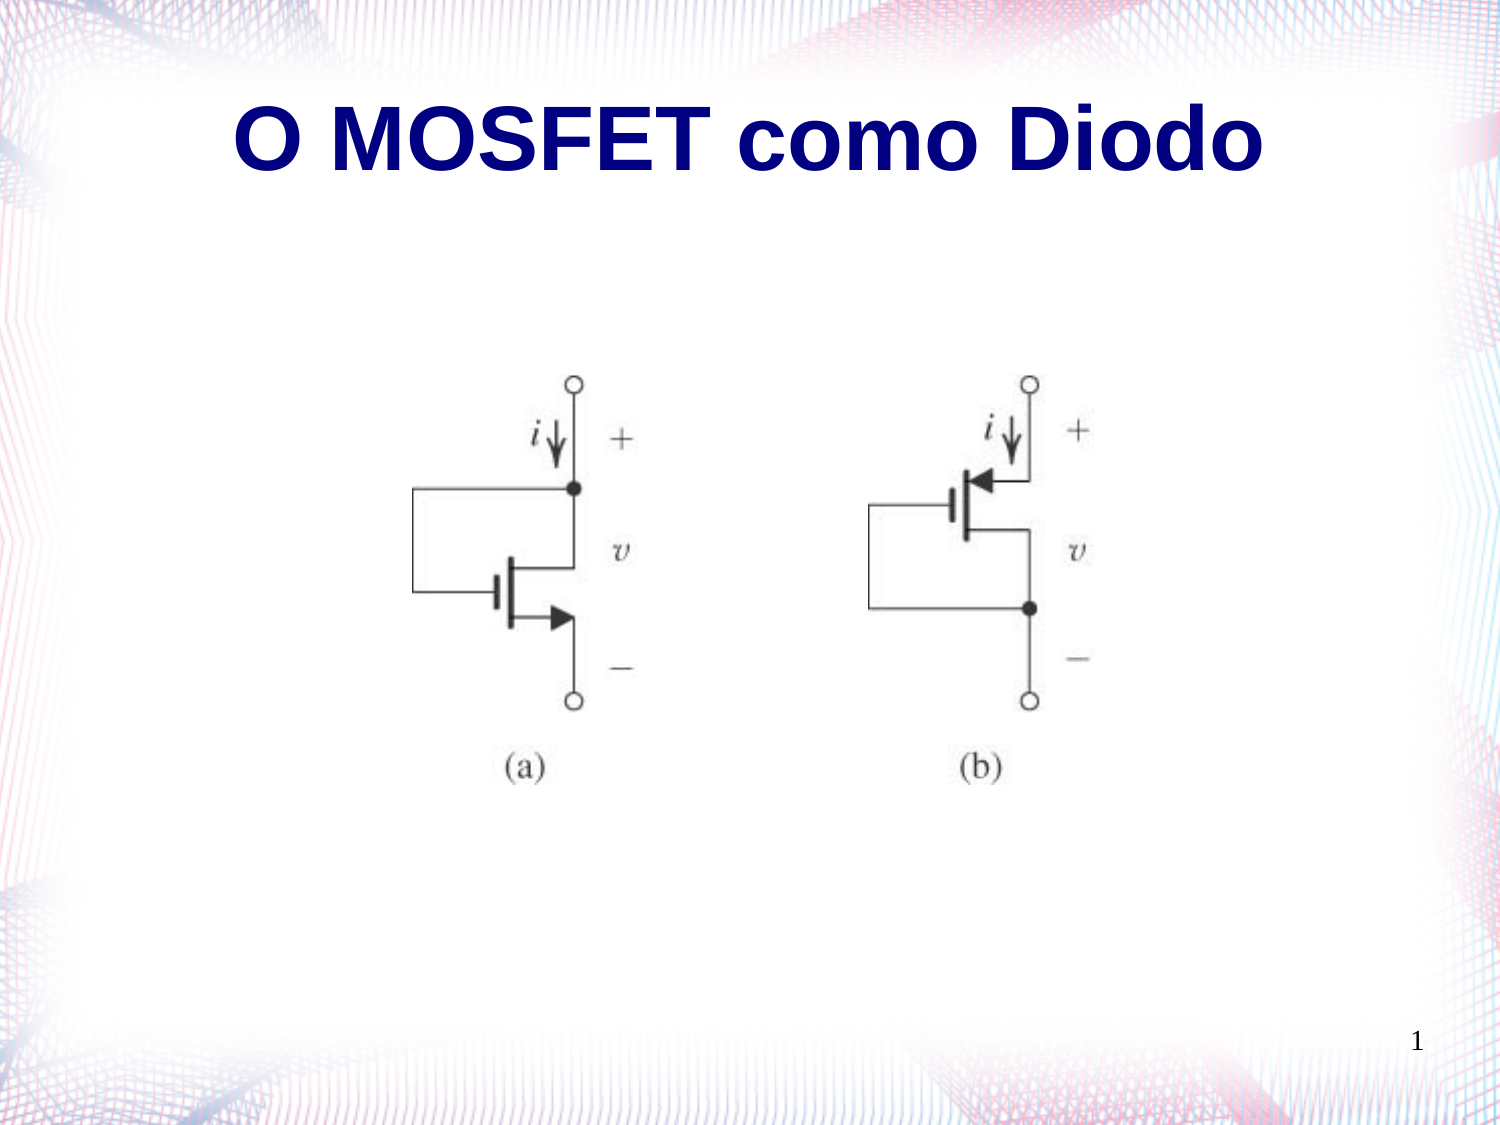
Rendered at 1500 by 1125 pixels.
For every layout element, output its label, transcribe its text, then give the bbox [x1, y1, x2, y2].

title O MOSFET como Diodo [75, 52, 1425, 226]
picture [0, 0, 1500, 1125]
